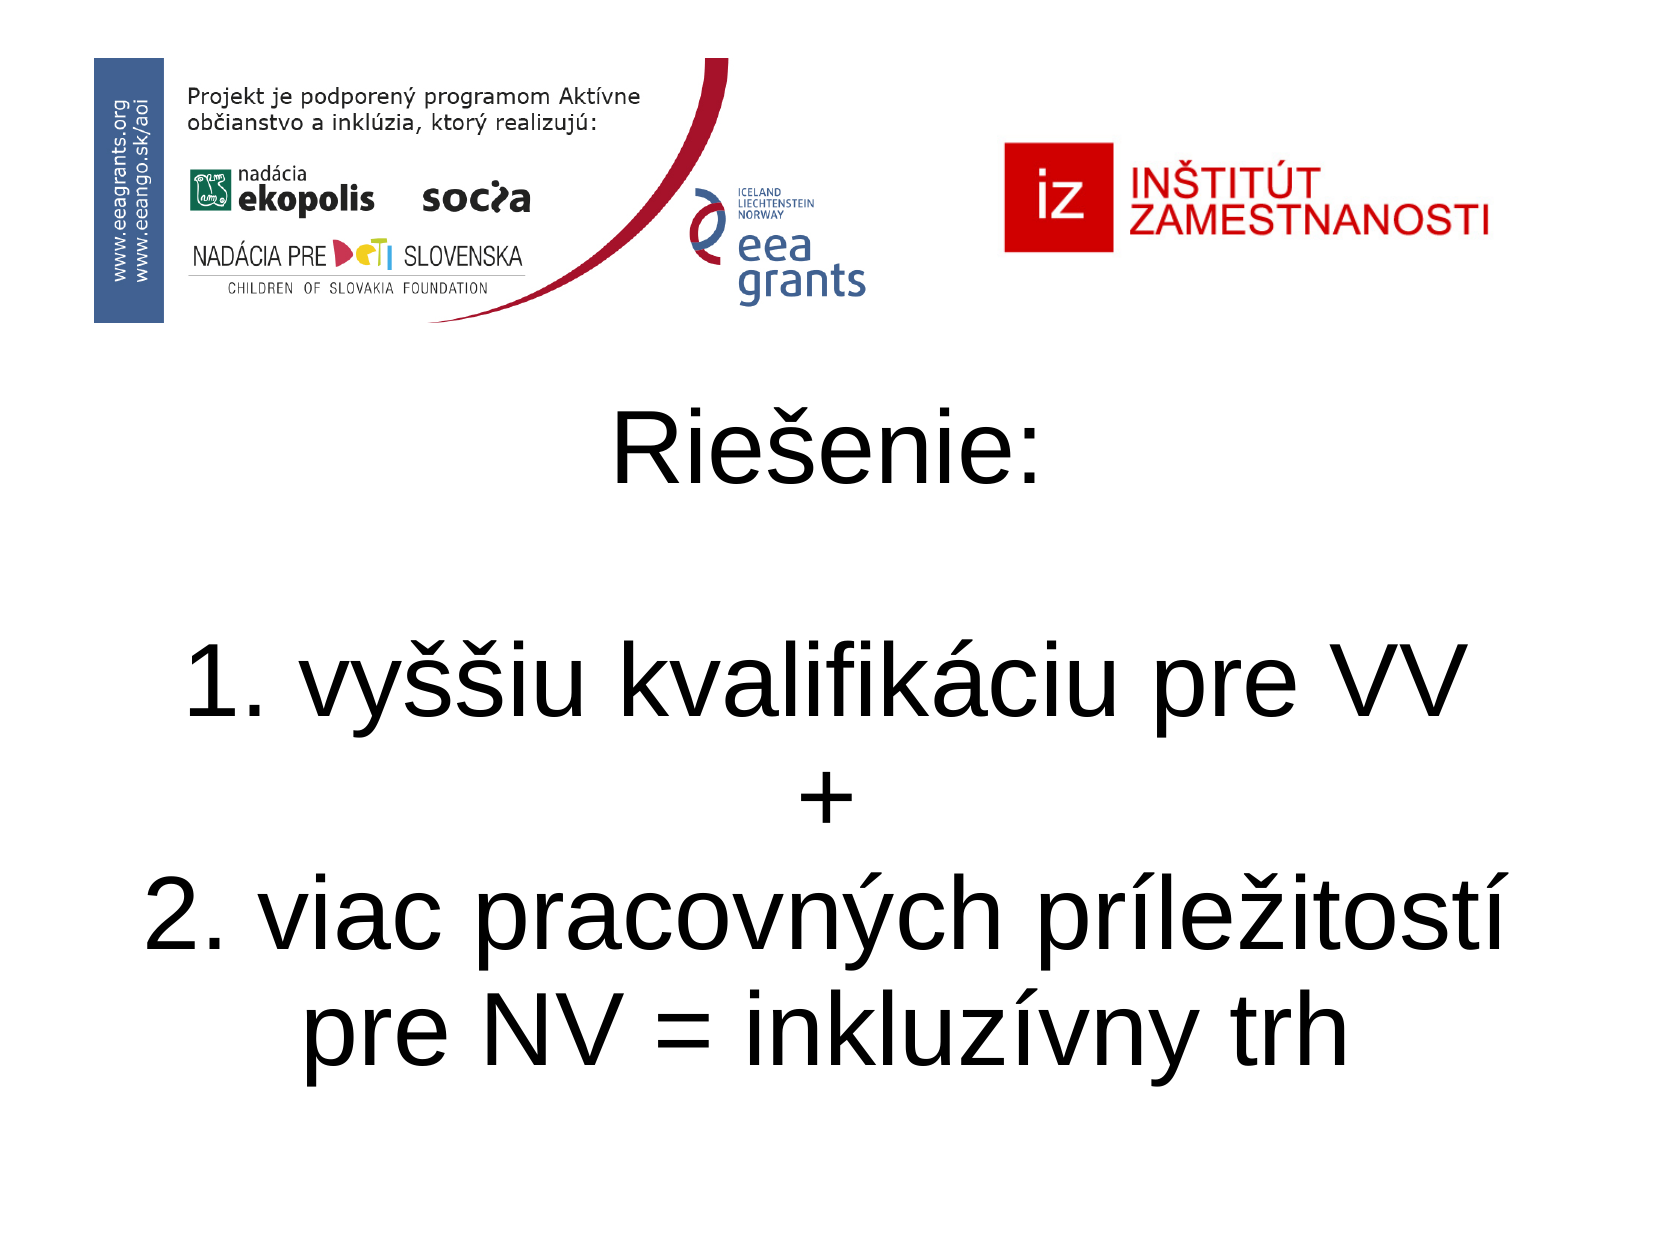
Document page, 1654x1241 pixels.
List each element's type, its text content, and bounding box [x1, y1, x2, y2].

subtitle Riešenie: 1. vyššiu kvalifikáciu pre VV + 2. viac pracovných príležitostí pre NV = inkluzívny trh [82, 389, 1571, 1204]
picture [94, 58, 887, 324]
picture [944, 47, 1548, 343]
